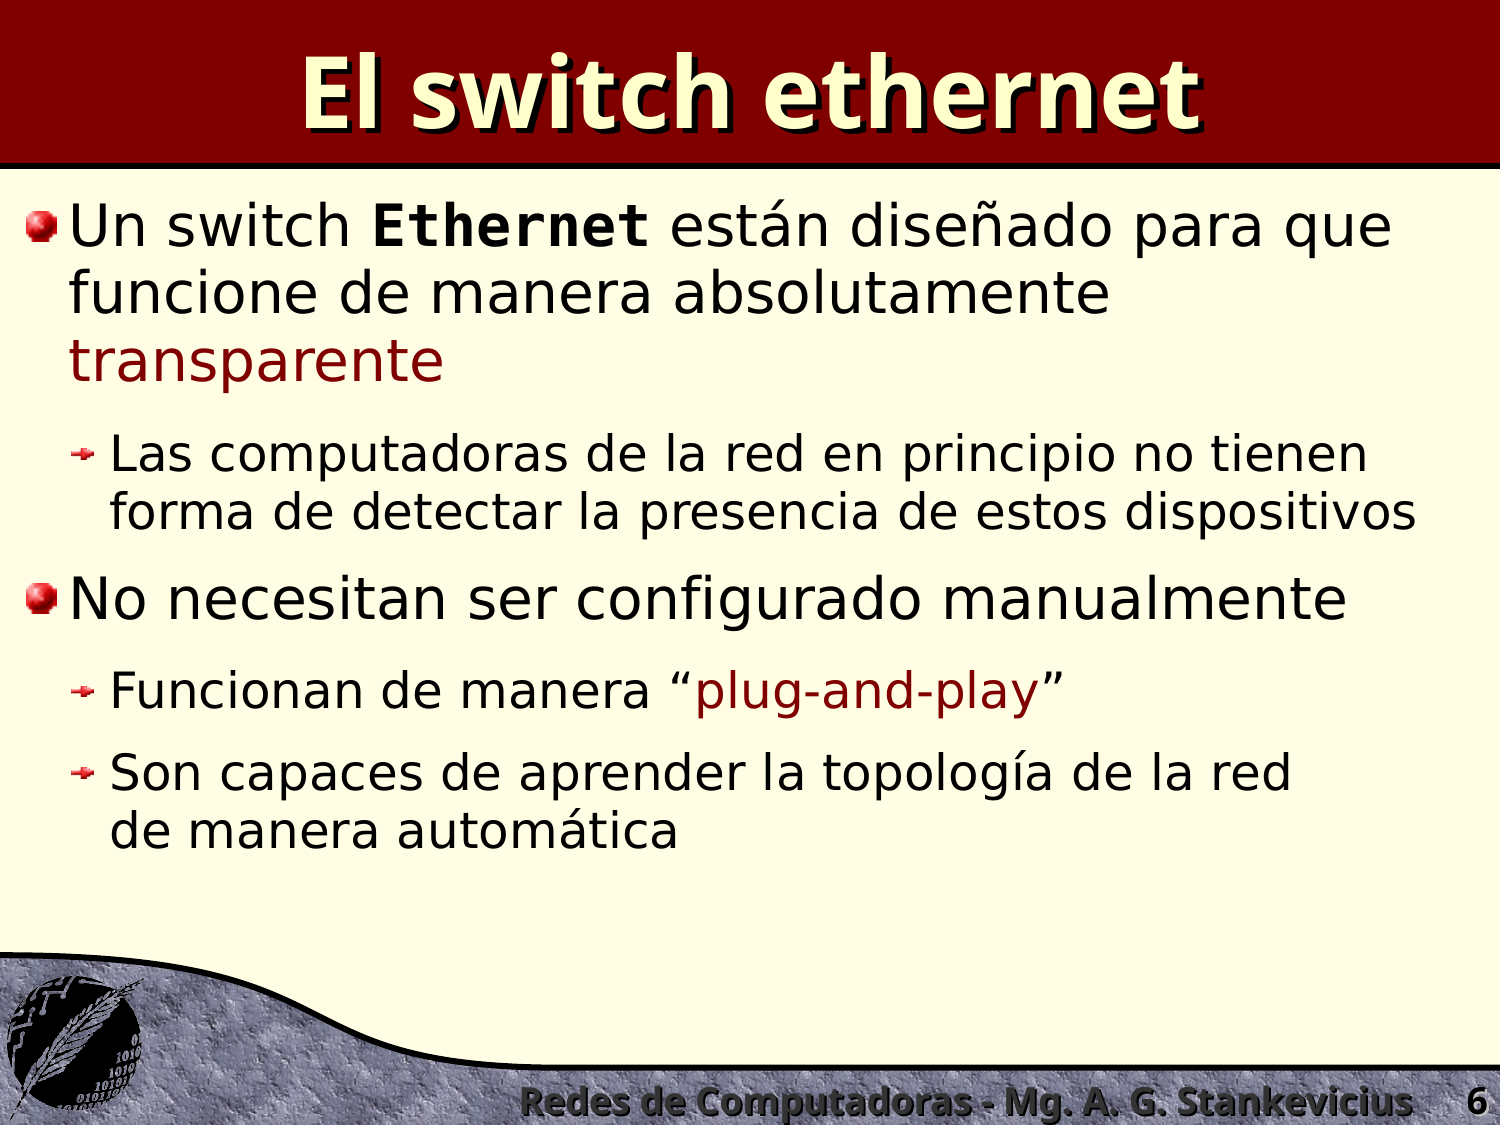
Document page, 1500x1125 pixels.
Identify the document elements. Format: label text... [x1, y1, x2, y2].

title El switch ethernet [15, 5, 1485, 160]
list Un switch Ethernet están diseñado para que funcione de manera absolutamente transparente Las computadoras de la red en principio no tienen forma de detectar la presencia de estos dispositivos No necesitan ser configurado manualmente Funcionan de manera “plug-and-play” Son capaces de aprender la topología de la red de manera automática [11, 192, 1486, 921]
picture [1047, 1100, 1054, 1110]
picture [0, 959, 1500, 1125]
picture [790, 1100, 795, 1110]
